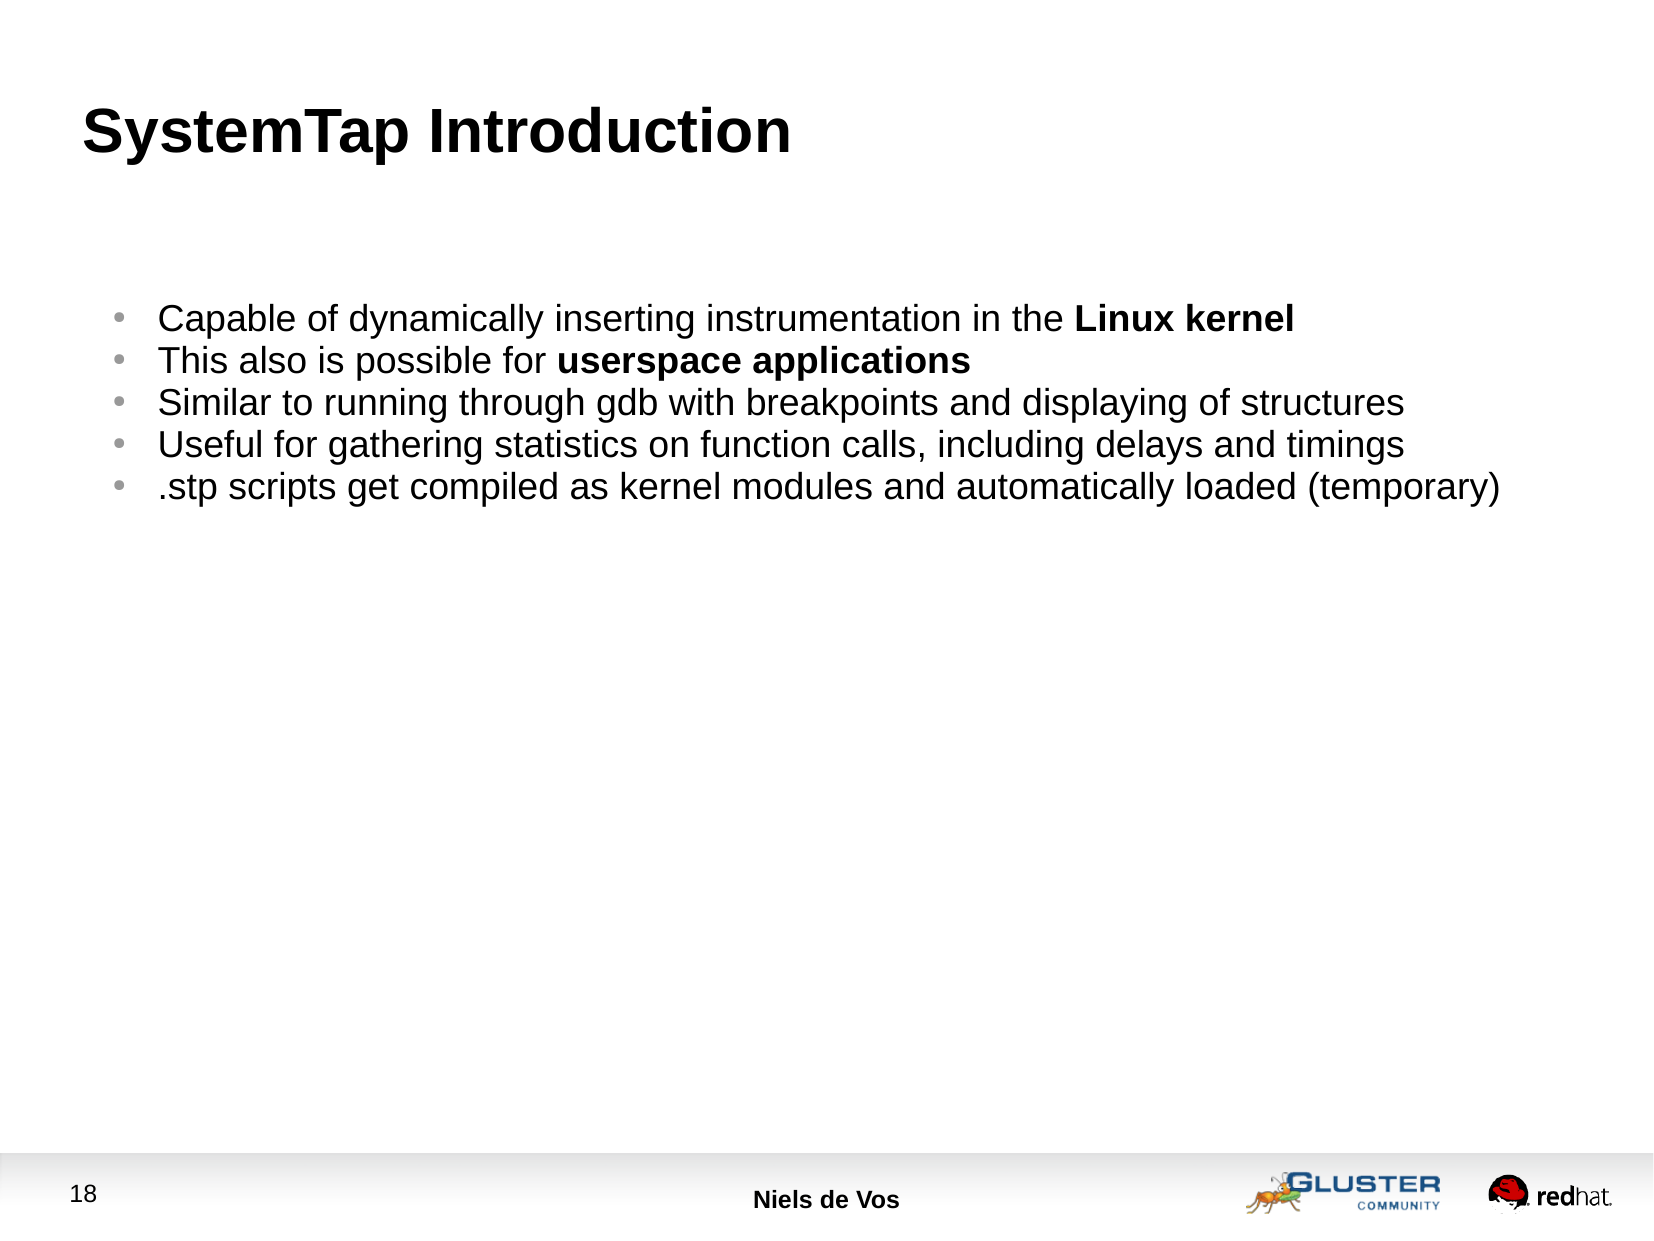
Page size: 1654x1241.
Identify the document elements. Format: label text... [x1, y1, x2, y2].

title SystemTap Introduction [82, 37, 1571, 226]
text_box Capable of dynamically inserting instrumentation in the Linux kernel This also is possible for userspace applications Similar to running through gdb with breakpoints and displaying of structures Useful for gathering statistics on function calls, including delays and timings .stp scripts get compiled as kernel modules and automatically loaded (temporary) [82, 290, 1571, 1010]
picture [0, 1153, 1654, 1238]
